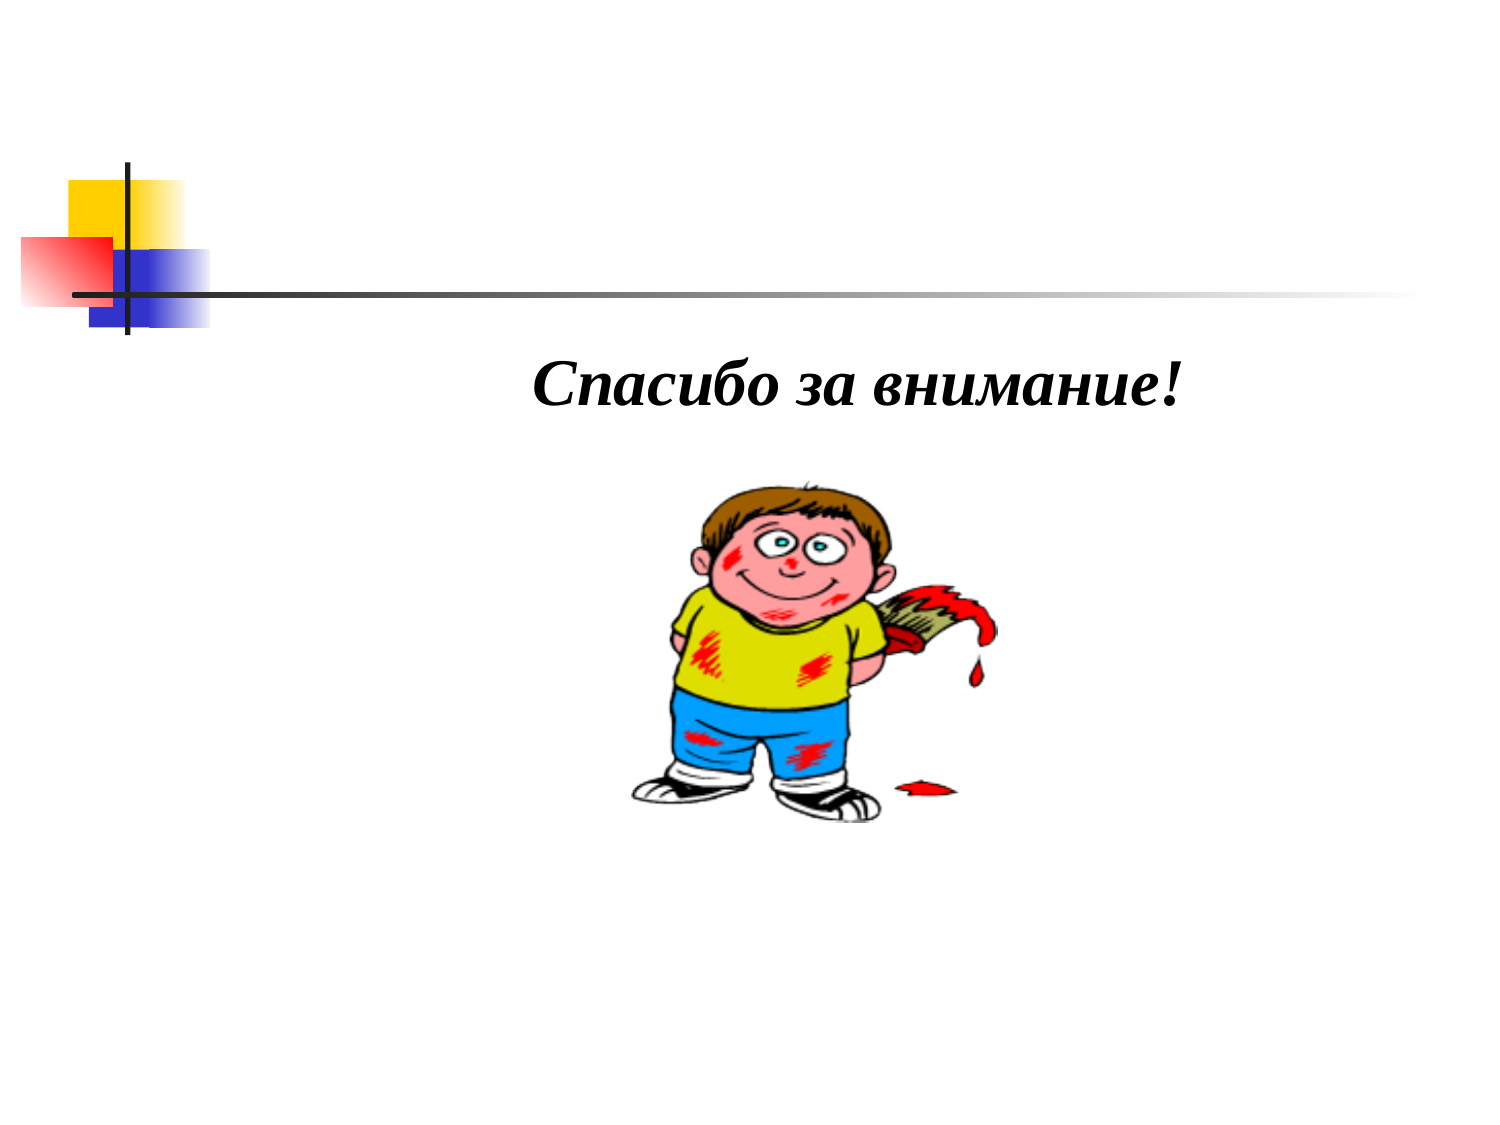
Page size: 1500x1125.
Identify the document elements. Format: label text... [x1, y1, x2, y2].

picture [631, 479, 998, 823]
list Спасибо за внимание! [193, 331, 1469, 1007]
